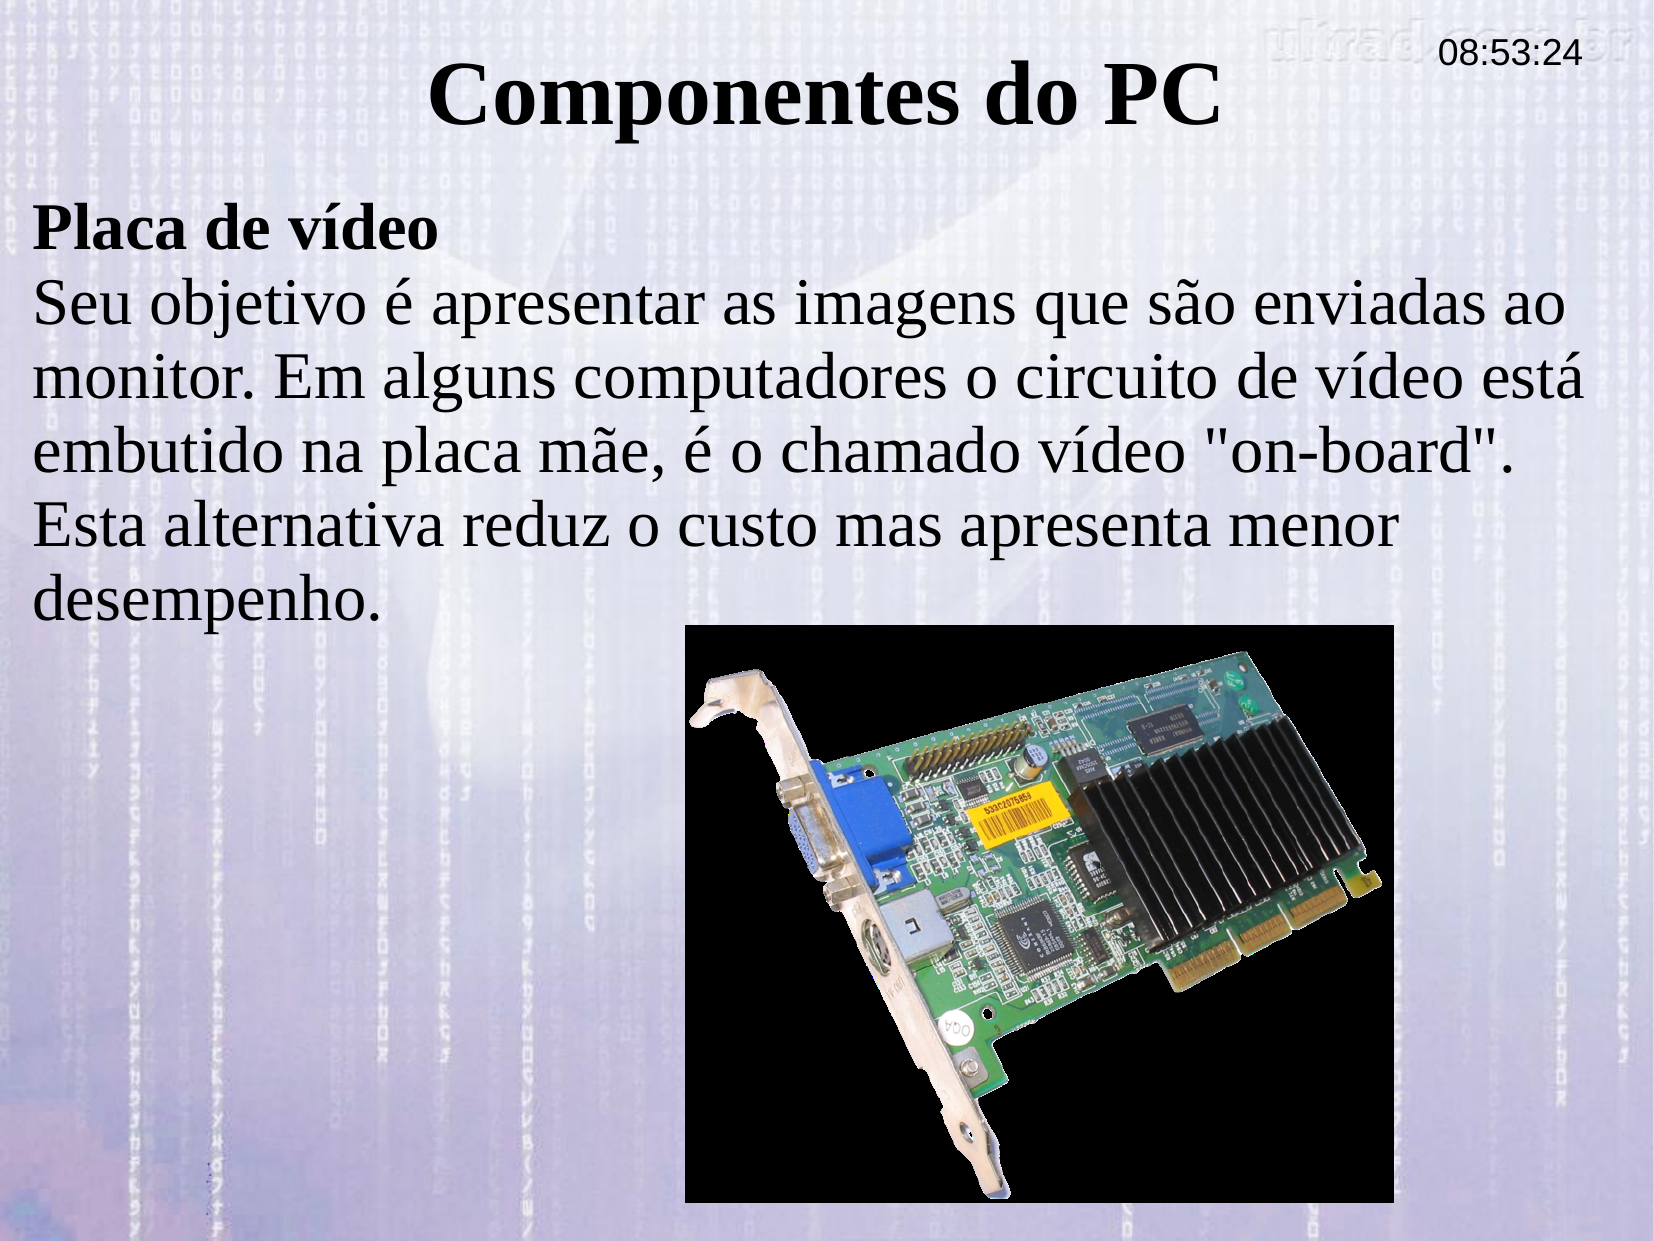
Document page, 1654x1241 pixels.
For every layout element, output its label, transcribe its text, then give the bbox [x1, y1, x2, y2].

text_box Componentes do PC [29, 35, 1625, 171]
text_box 09:59:01 [1423, 23, 1631, 94]
picture [0, 0, 1654, 1241]
text_box Placa de vídeo Seu objetivo é apresentar as imagens que são enviadas ao monitor. Em alguns computadores o circuito de vídeo está embutido na placa mãe, é o chamado vídeo "on-board". Esta alternativa reduz o custo mas apresenta menor desempenho. [17, 183, 1625, 690]
